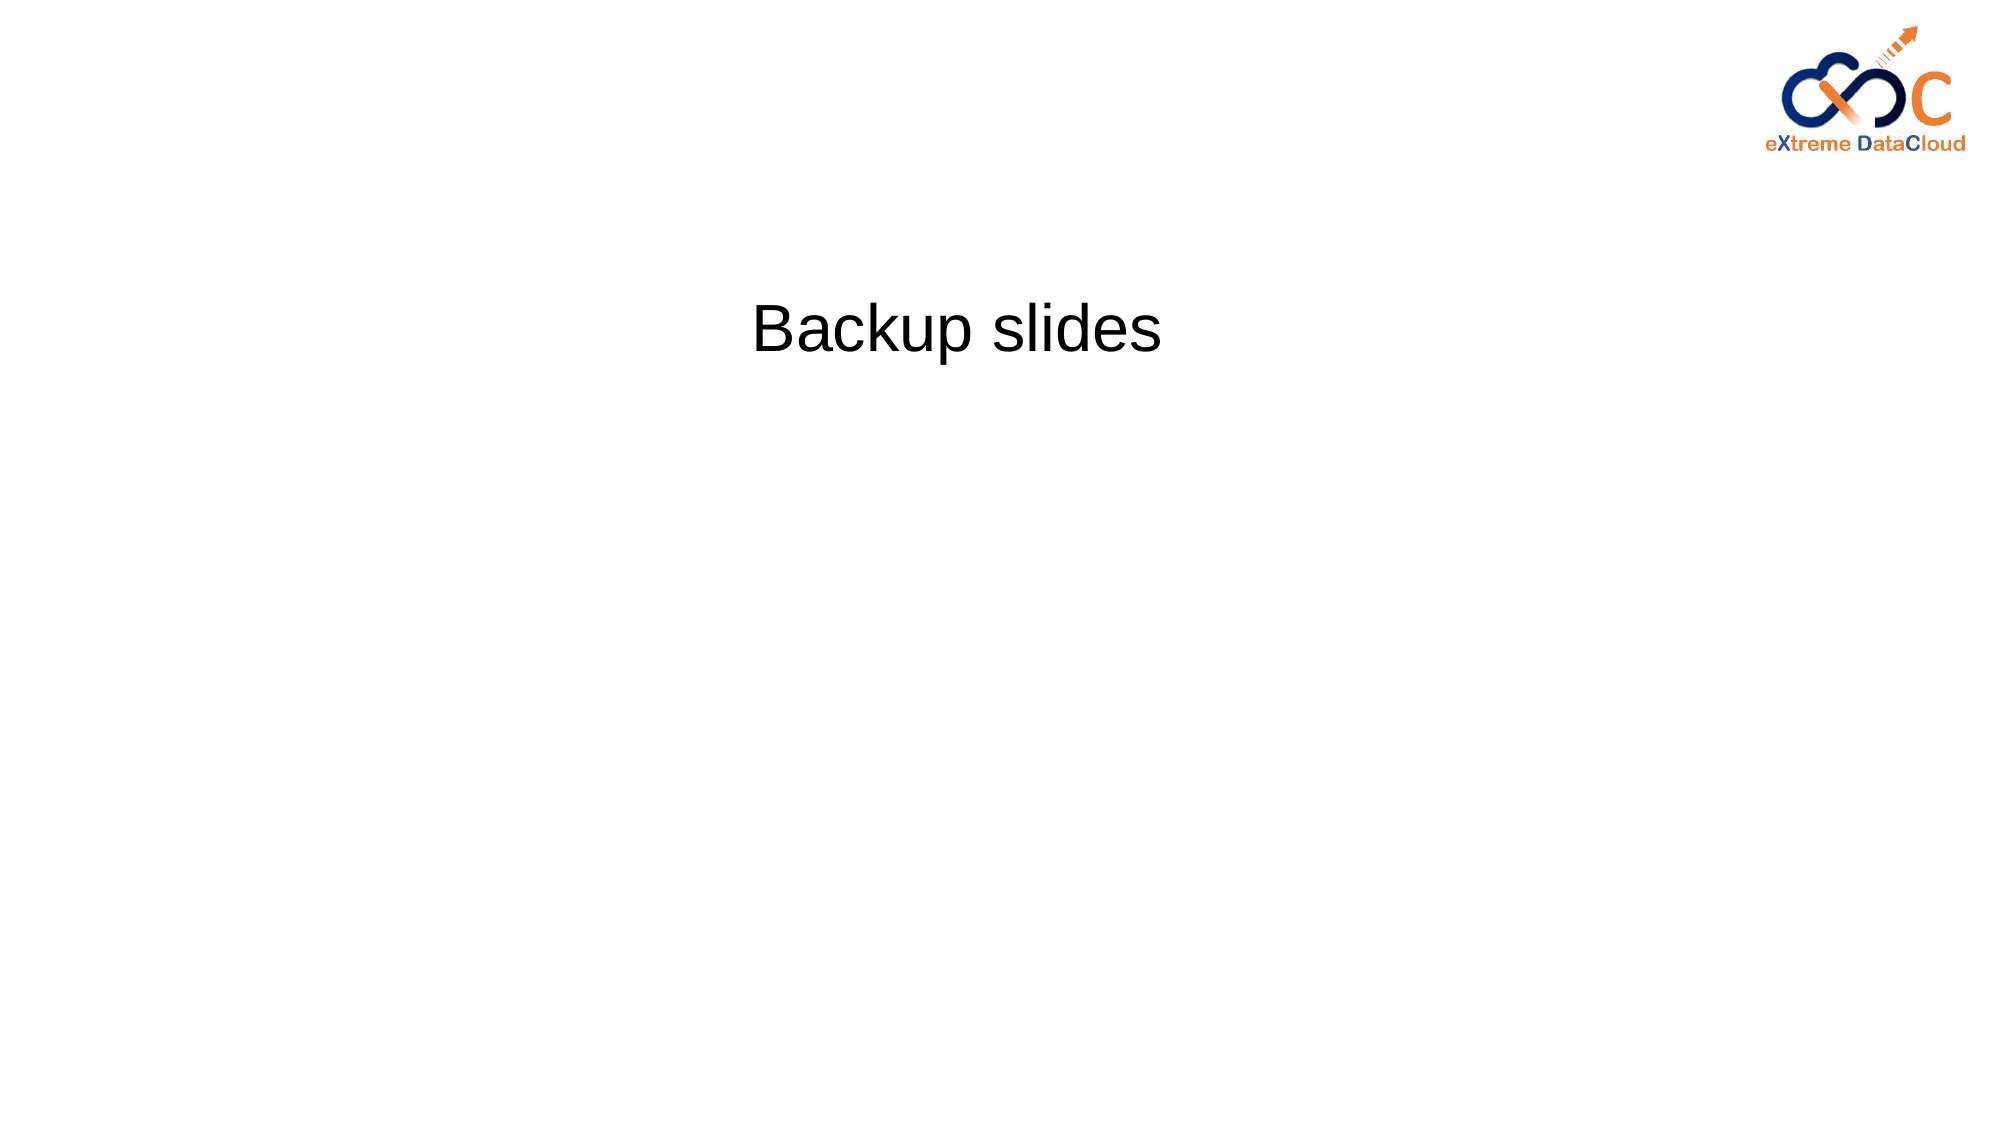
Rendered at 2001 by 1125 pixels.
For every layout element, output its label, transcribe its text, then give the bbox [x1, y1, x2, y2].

picture [1777, 18, 1985, 170]
subtitle Backup slides [137, 18, 1777, 639]
